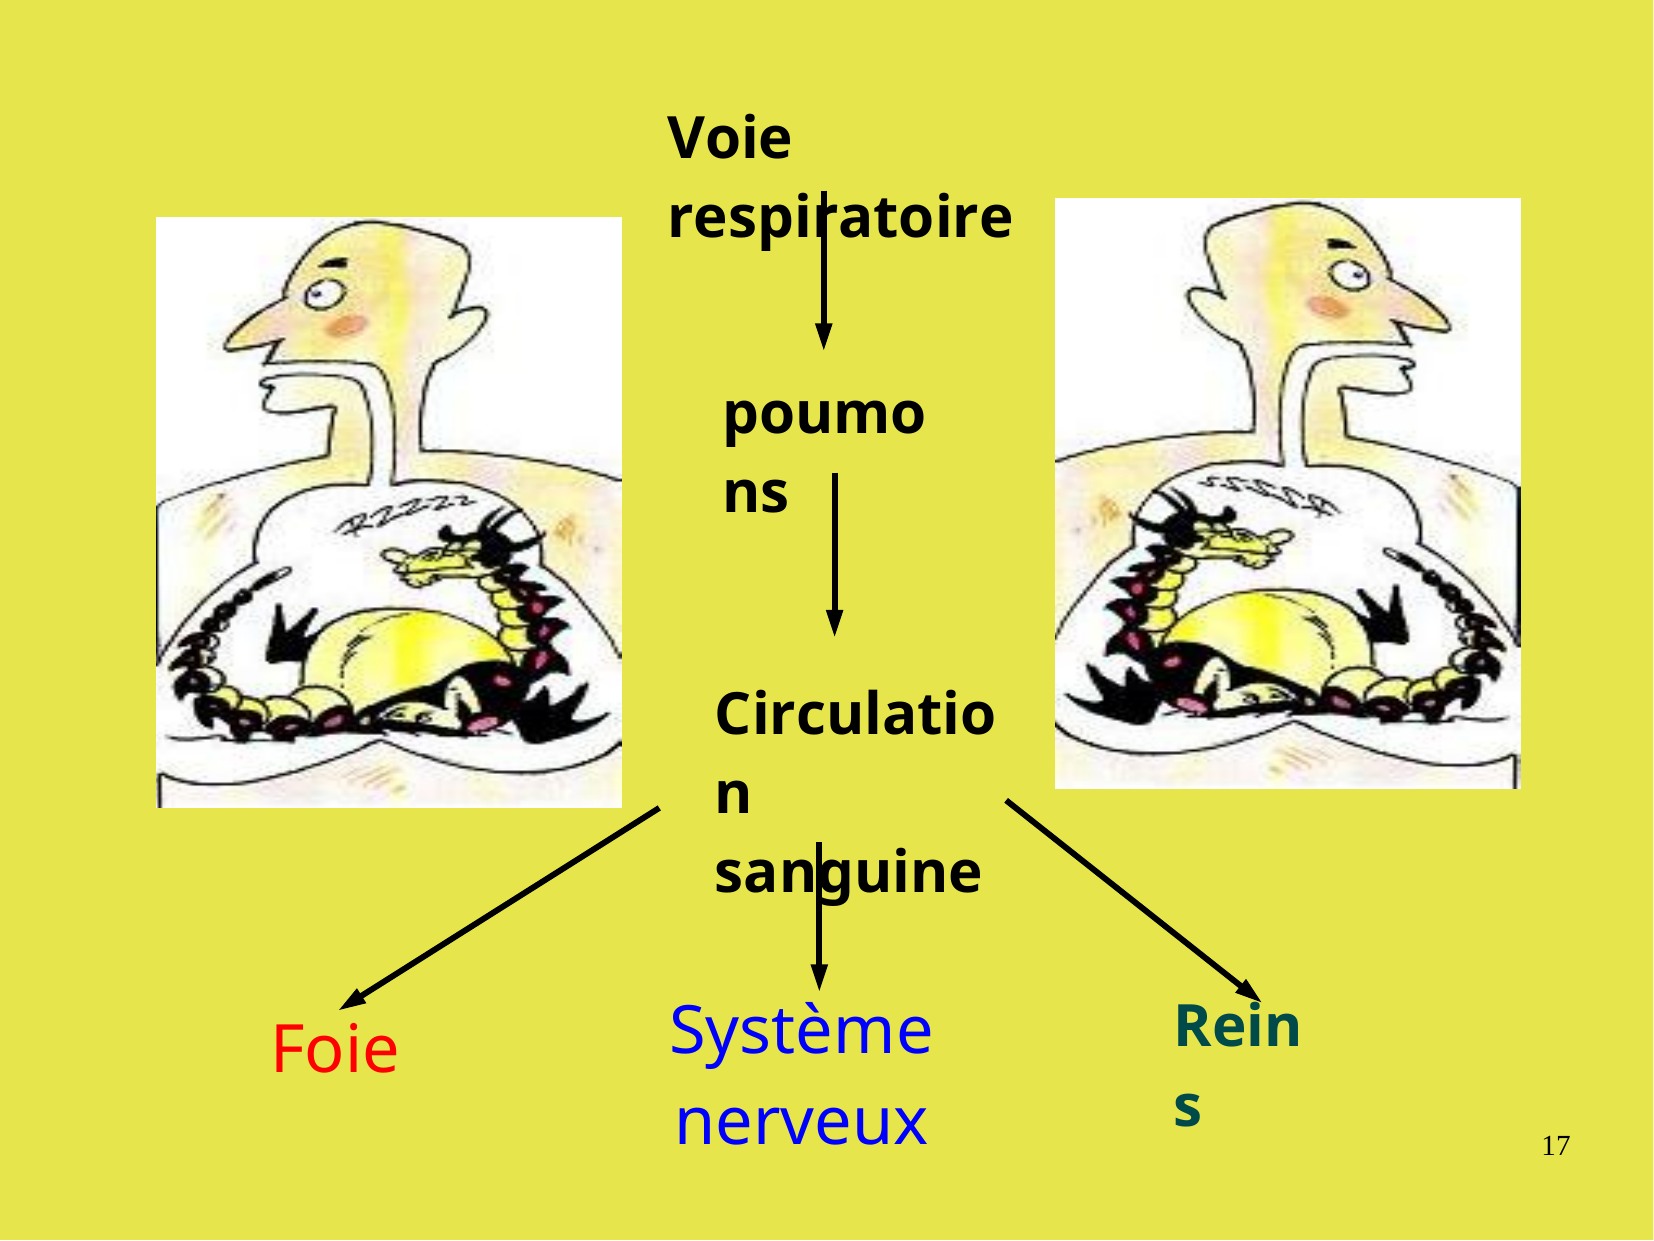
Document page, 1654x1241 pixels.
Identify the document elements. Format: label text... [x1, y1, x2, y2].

text_box Circulation sanguine [700, 664, 1045, 842]
text_box Foie [255, 994, 416, 1102]
text_box poumons [707, 363, 972, 460]
picture [156, 217, 622, 808]
text_box Reins [1159, 977, 1334, 1074]
picture [1055, 198, 1521, 789]
text_box Système nerveux [589, 974, 1014, 1176]
text_box Voie respiratoire [652, 88, 1159, 186]
